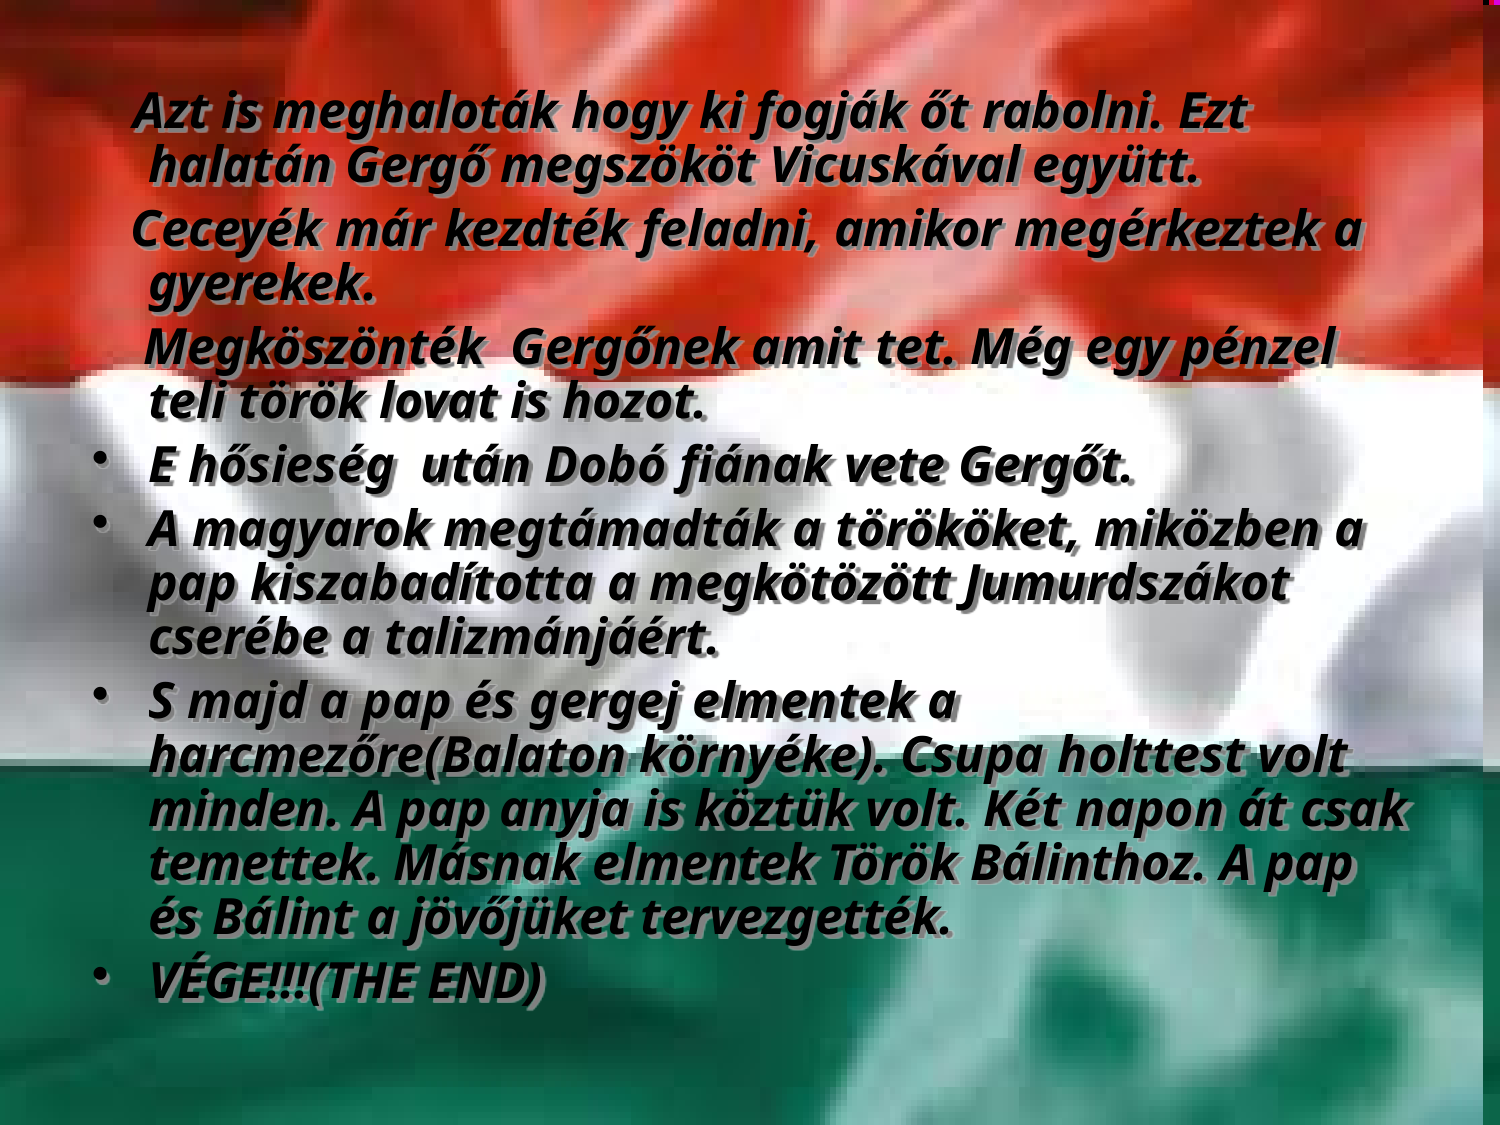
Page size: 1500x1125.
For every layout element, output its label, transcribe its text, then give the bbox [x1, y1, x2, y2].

picture [0, 0, 1500, 1125]
list Azt is meghaloták hogy ki fogják őt rabolni. Ezt halatán Gergő megszököt Vicuskával együtt. Ceceyék már kezdték feladni, amikor megérkeztek a gyerekek. Megköszönték Gergőnek amit tet. Még egy pénzel teli török lovat is hozot. E hősieség után Dobó fiának vete Gergőt. A magyarok megtámadták a törököket, miközben a pap kiszabadította a megkötözött Jumurdszákot cserébe a talizmánjáért. S majd a pap és gergej elmentek a harcmezőre(Balaton környéke). Csupa holttest volt minden. A pap anyja is köztük volt. Két napon át csak temettek. Másnak elmentek Török Bálinthoz. A pap és Bálint a jövőjüket tervezgették. VÉGE!!!(THE END) [76, 78, 1427, 1071]
